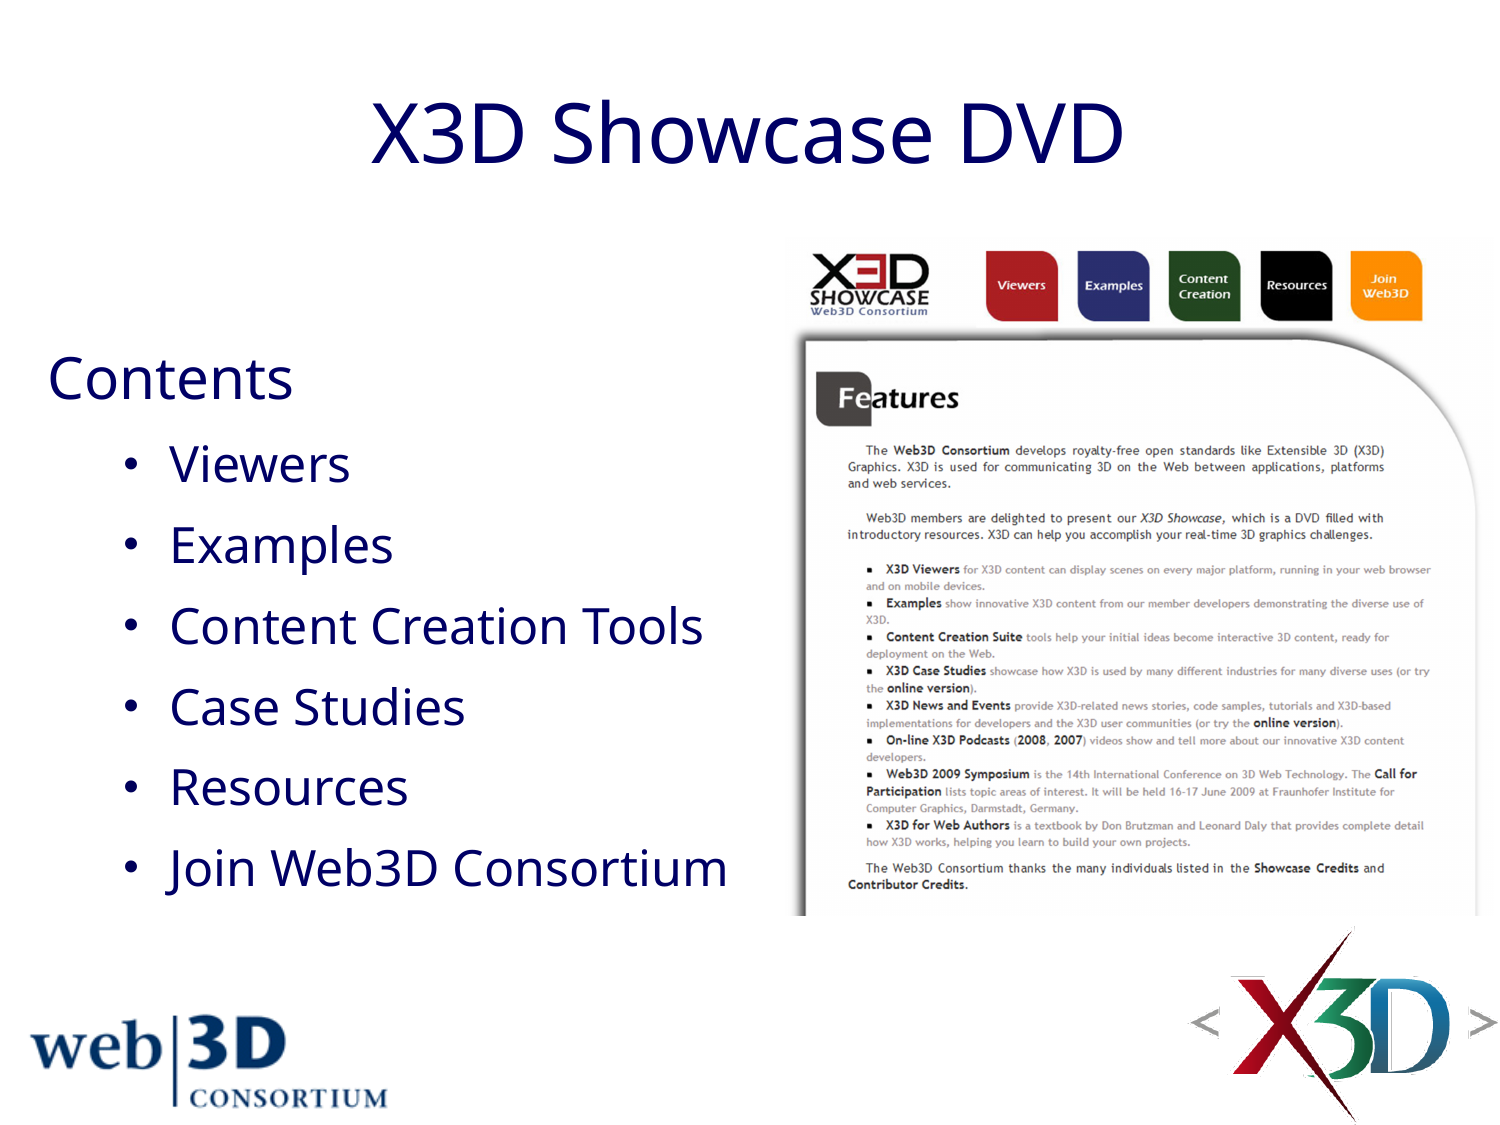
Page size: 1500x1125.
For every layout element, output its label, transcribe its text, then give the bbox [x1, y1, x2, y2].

picture [12, 998, 413, 1118]
picture [785, 237, 1494, 916]
list Contents Viewers Examples Content Creation Tools Case Studies Resources Join Web3D Consortium [47, 337, 788, 938]
title X3D Showcase DVD [112, 44, 1388, 218]
picture [1187, 926, 1500, 1125]
